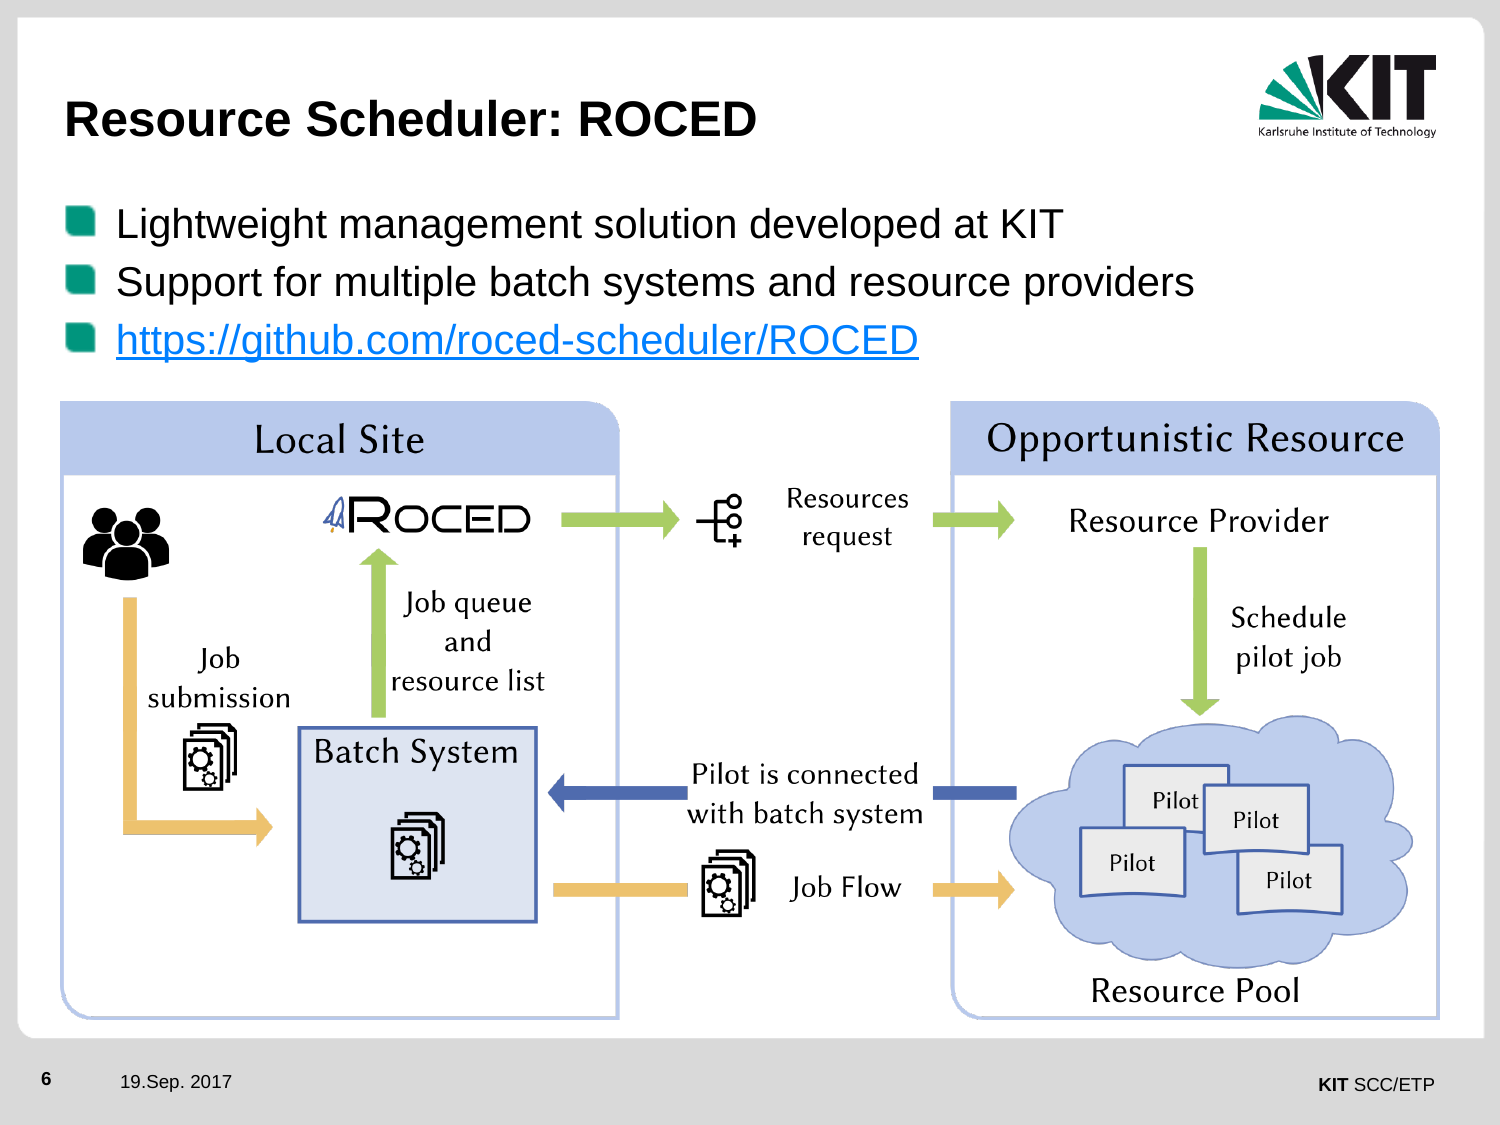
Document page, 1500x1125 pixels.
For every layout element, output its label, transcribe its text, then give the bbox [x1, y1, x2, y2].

picture [0, 0, 1500, 1125]
list Lightweight management solution developed at KIT Support for multiple batch systems and resource providers https://github.com/roced-scheduler/ROCED [64, 196, 1436, 401]
title Resource Scheduler: ROCED [64, 54, 1198, 147]
